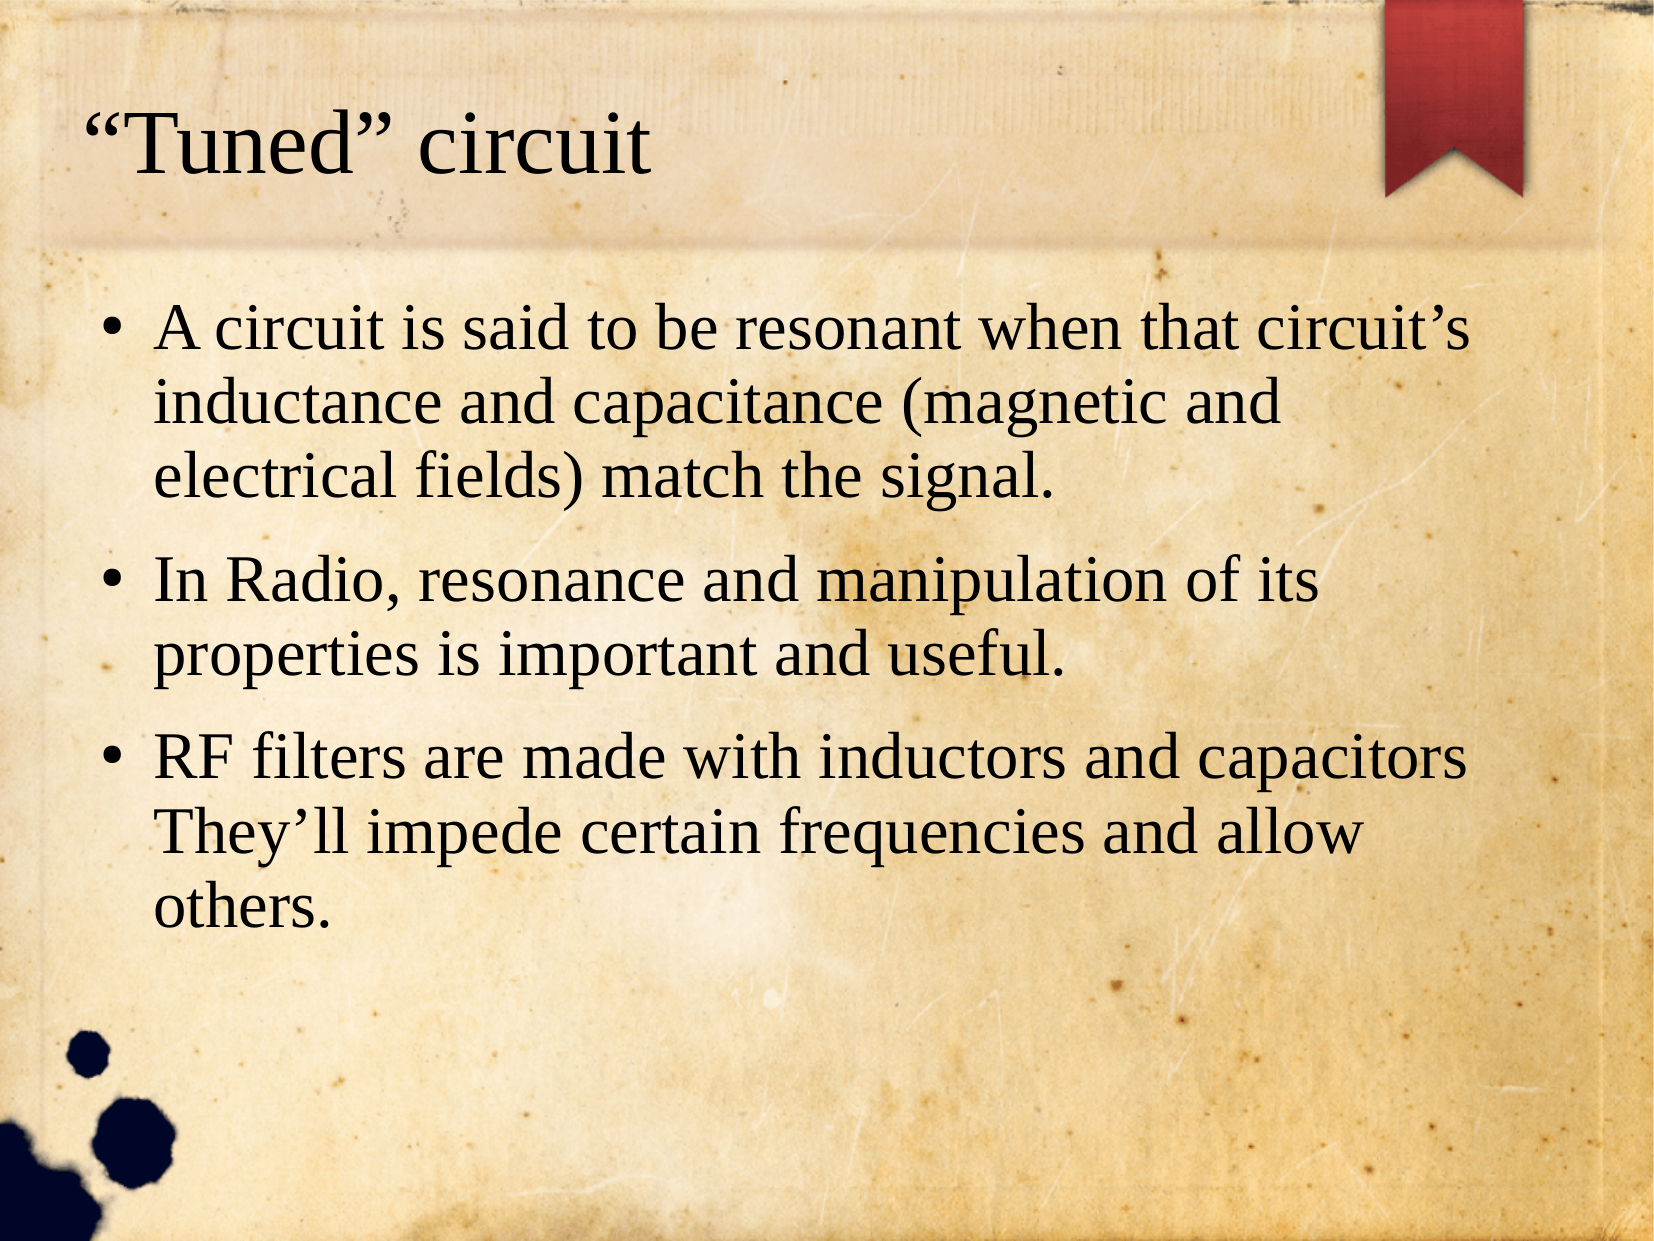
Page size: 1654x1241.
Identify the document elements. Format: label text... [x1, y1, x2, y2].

list A circuit is said to be resonant when that circuit’s inductance and capacitance (magnetic and electrical fields) match the signal. In Radio, resonance and manipulation of its properties is important and useful. RF filters are made with inductors and capacitors They’ll impede certain frequencies and allow others. [82, 290, 1538, 1010]
title “Tuned” circuit [82, 49, 1347, 237]
picture [0, 0, 1654, 1241]
